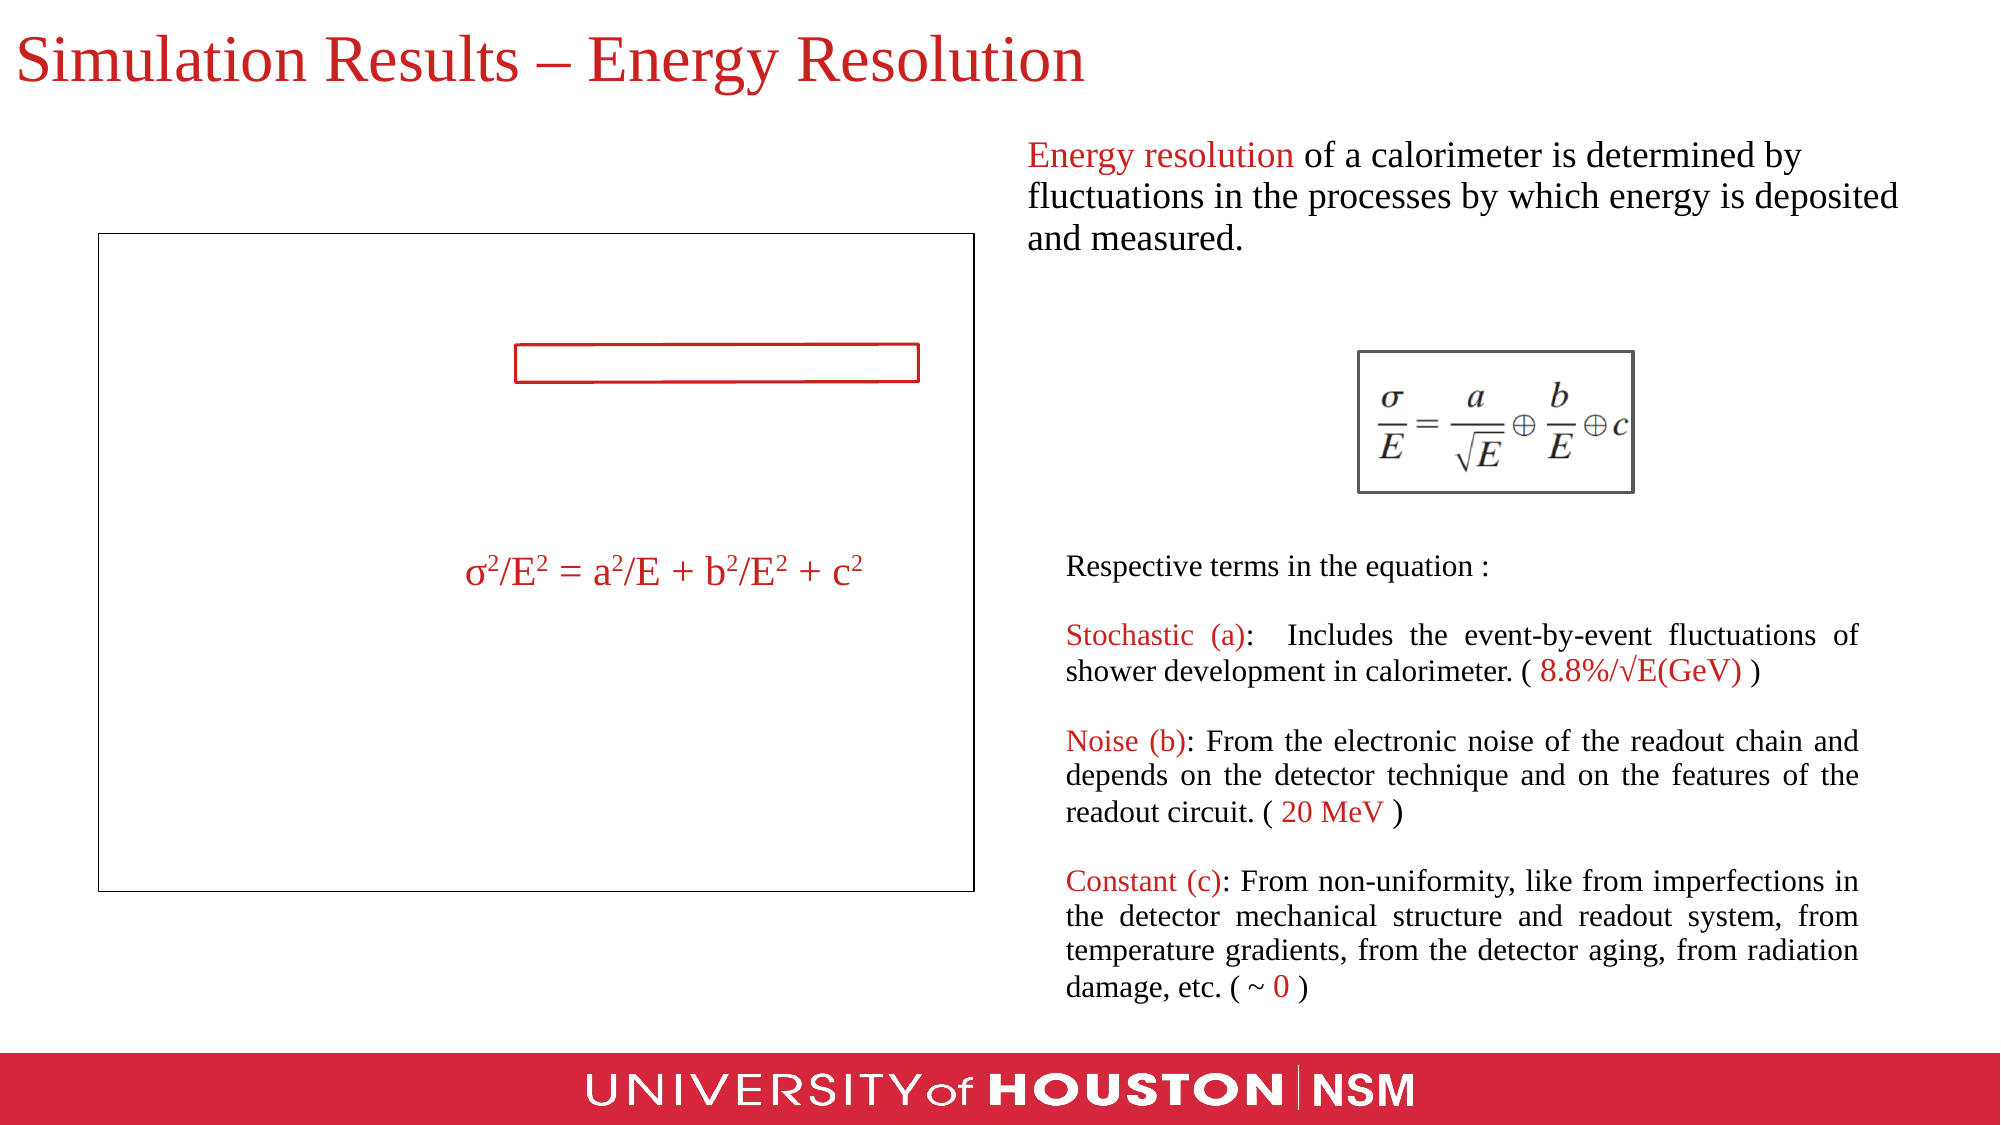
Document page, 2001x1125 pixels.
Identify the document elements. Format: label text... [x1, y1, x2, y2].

text_box Energy resolution of a calorimeter is determined by fluctuations in the processes by which energy is deposited and measured. [1012, 126, 1940, 267]
title Simulation Results – Energy Resolution [0, 0, 1815, 110]
picture [99, 234, 973, 891]
text_box σ2/E2 = a2/E + b2/E2 + c2 [450, 540, 901, 648]
picture [587, 1065, 1413, 1110]
picture [1360, 352, 1632, 492]
text_box Respective terms in the equation : Stochastic (a): Includes the event-by-event fluctuations of shower development in calorimeter. ( 8.8%/√E(GeV) ) Noise (b): From the electronic noise of the readout chain and depends on the detector technique and on the features of the readout circuit. ( 20 MeV ) Constant (c): From non-uniformity, like from imperfections in the detector mechanical structure and readout system, from temperature gradients, from the detector aging, from radiation damage, etc. ( ~ 0 ) [1051, 541, 1876, 1012]
text_box [515, 344, 919, 383]
